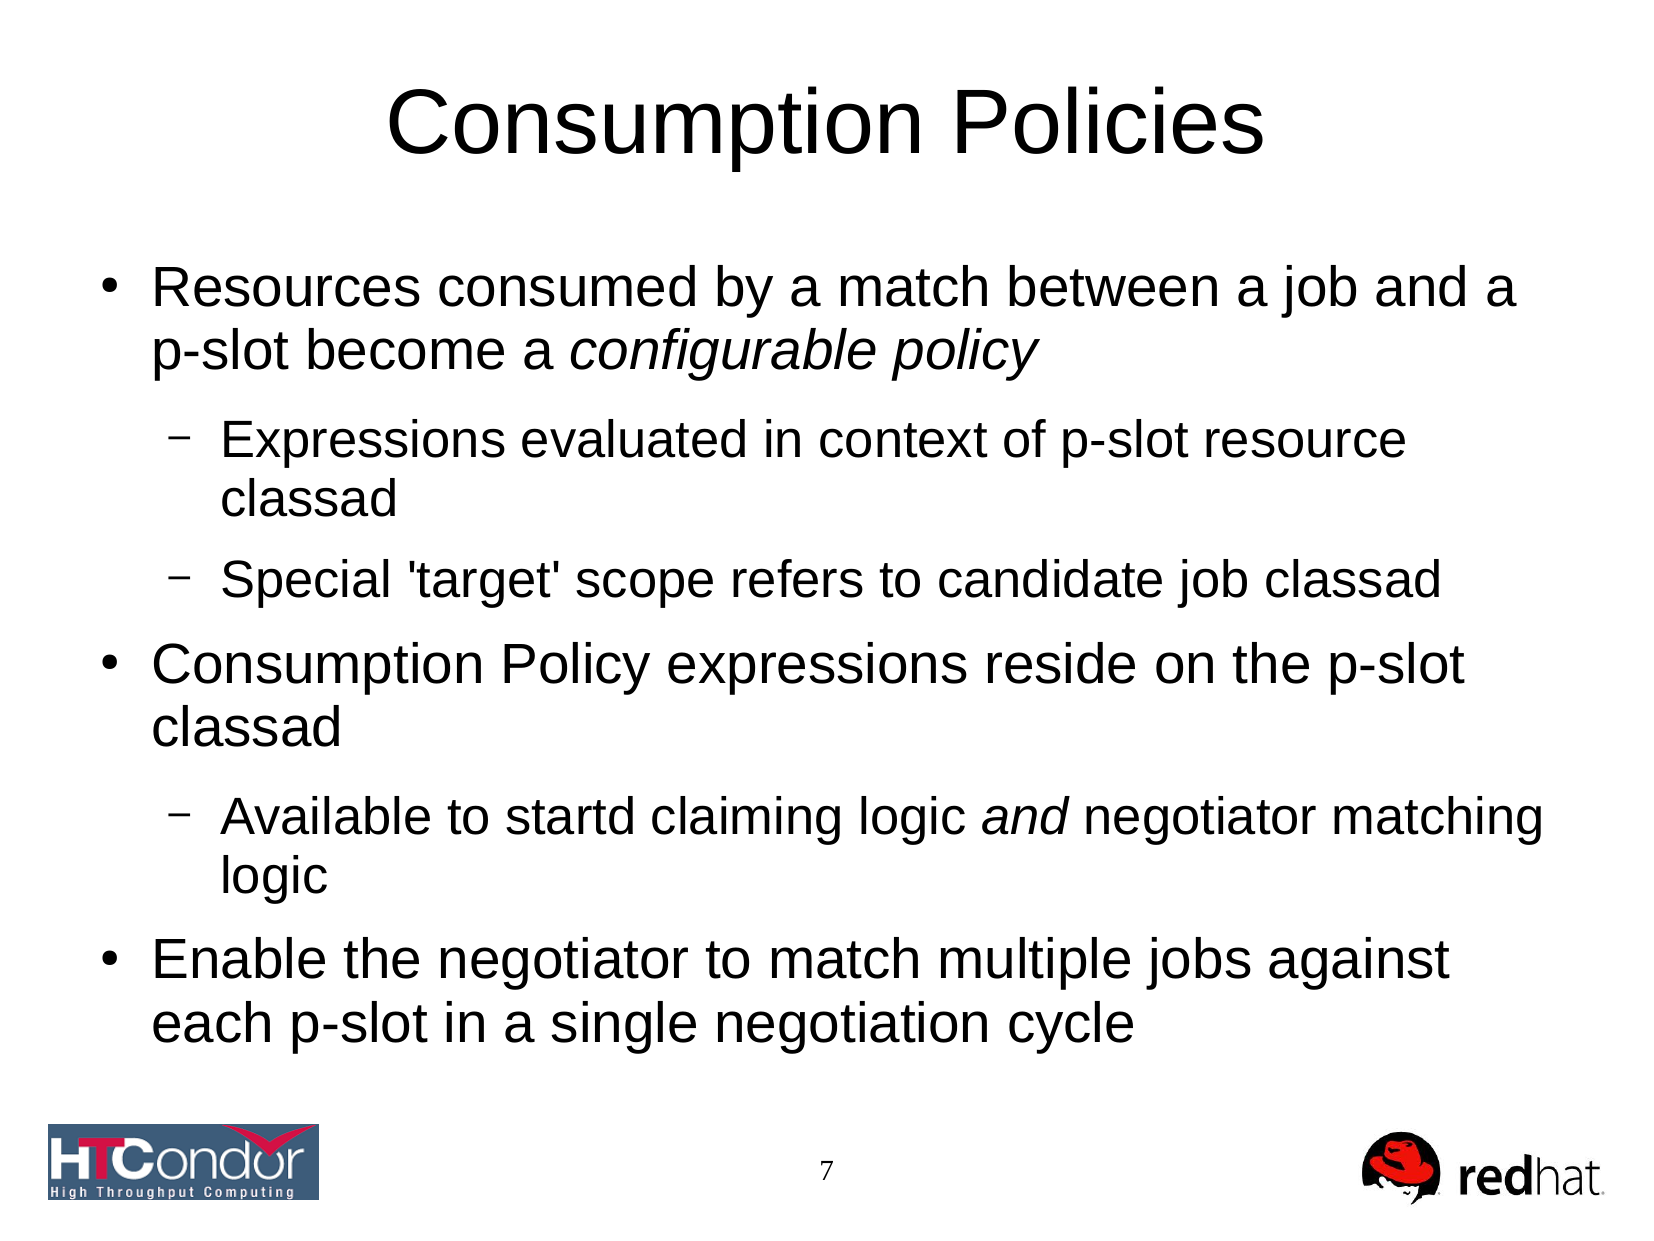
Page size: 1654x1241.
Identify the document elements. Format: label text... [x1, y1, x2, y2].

list Resources consumed by a match between a job and a p-slot become a configurable policy Expressions evaluated in context of p-slot resource classad Special 'target' scope refers to candidate job classad Consumption Policy expressions reside on the p-slot classad Available to startd claiming logic and negotiator matching logic Enable the negotiator to match multiple jobs against each p-slot in a single negotiation cycle [82, 254, 1571, 1060]
picture [48, 1124, 319, 1200]
title Consumption Policies [82, 45, 1571, 198]
picture [1352, 1128, 1629, 1215]
